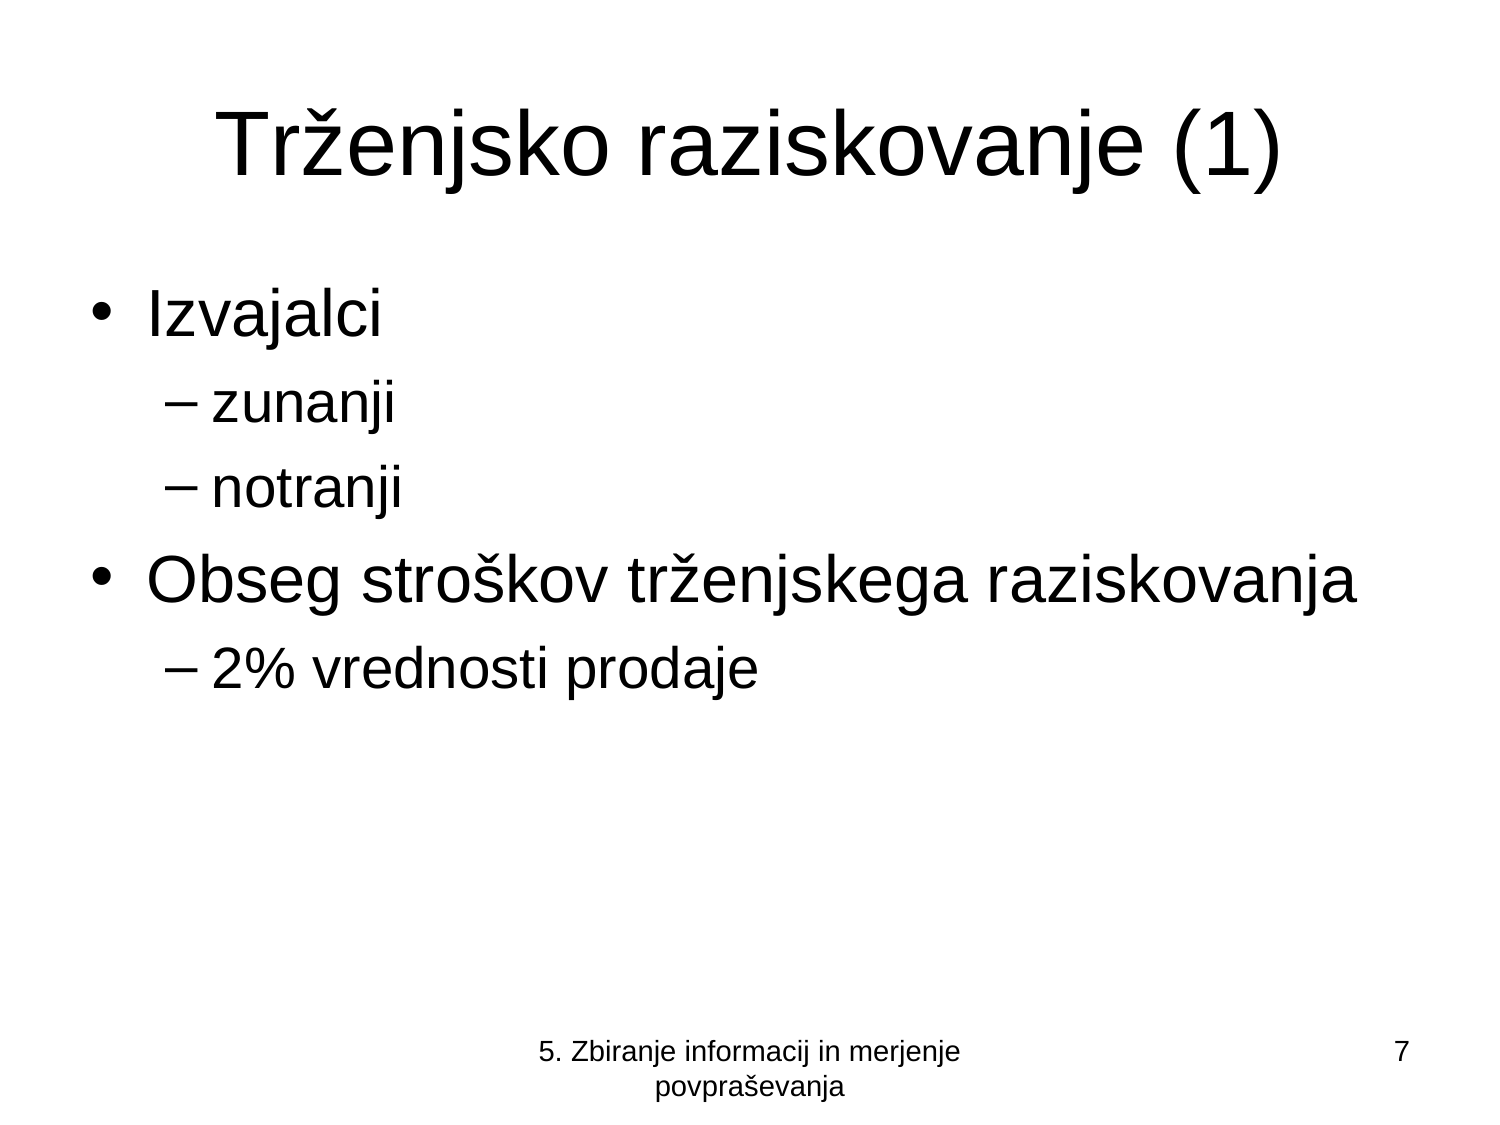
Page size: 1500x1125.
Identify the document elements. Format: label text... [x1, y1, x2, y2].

title Trženjsko raziskovanje (1) [75, 45, 1426, 233]
list Izvajalci zunanji notranji Obseg stroškov trženjskega raziskovanja 2% vrednosti prodaje [75, 262, 1426, 1006]
text_box 5. Zbiranje informacij in merjenje povpraševanja [512, 1024, 988, 1103]
text_box <number> [1074, 1024, 1426, 1103]
